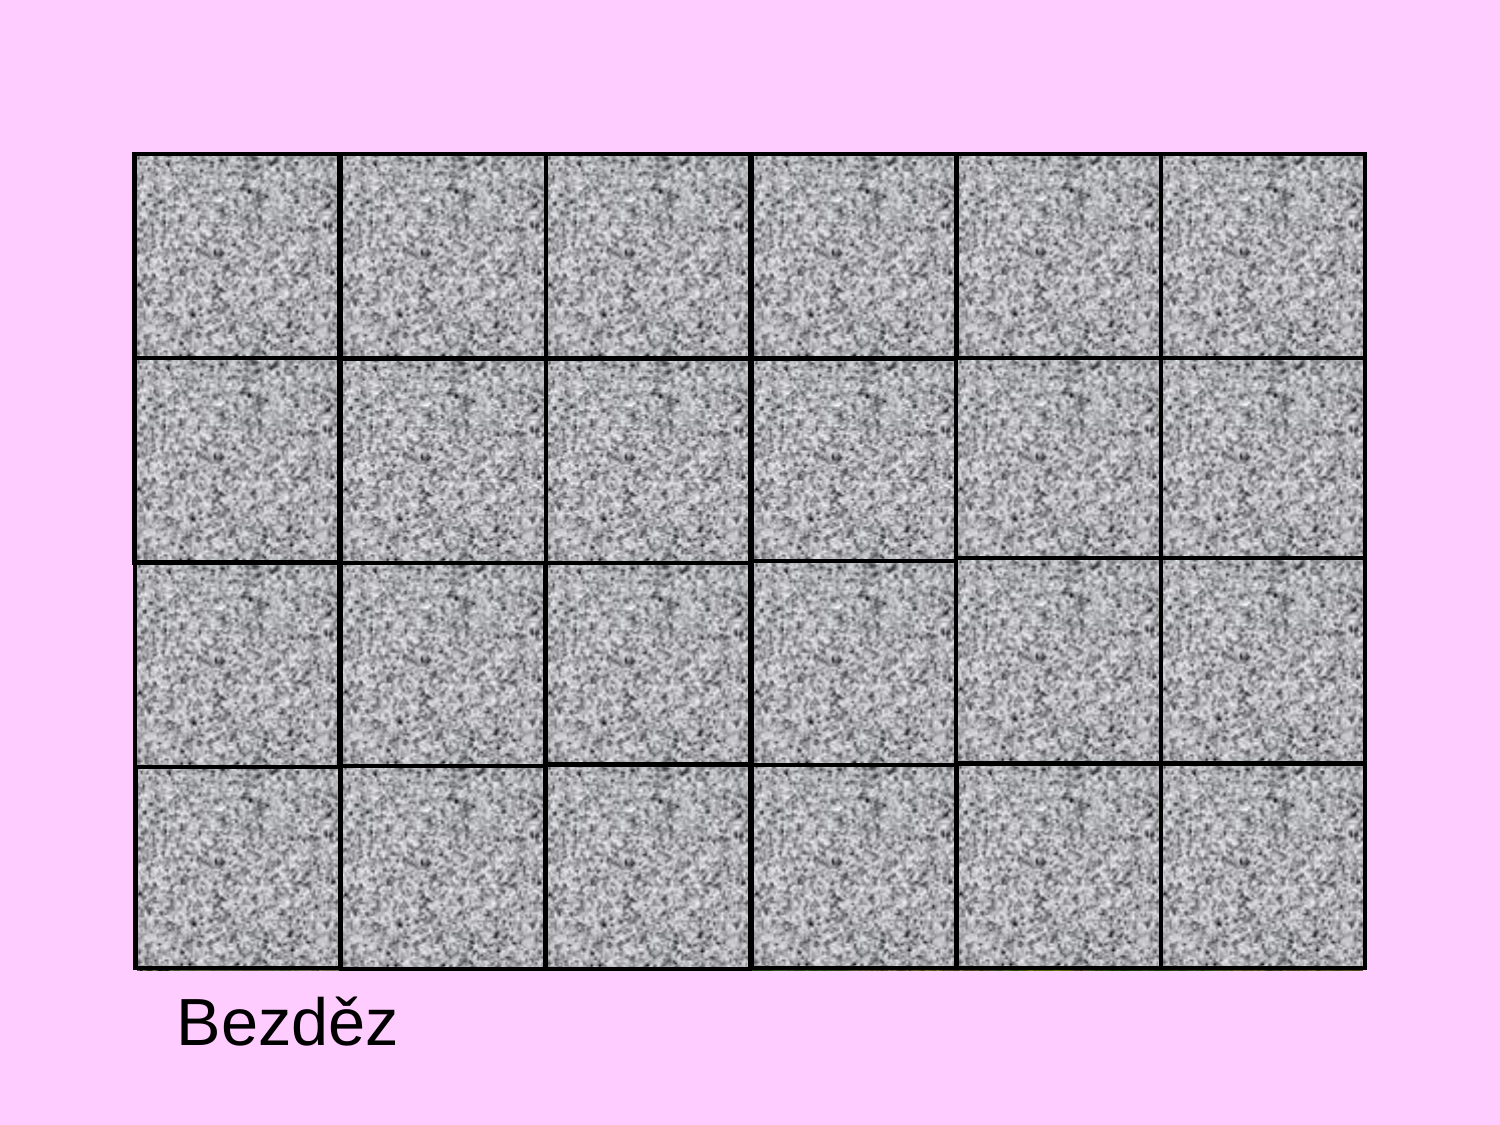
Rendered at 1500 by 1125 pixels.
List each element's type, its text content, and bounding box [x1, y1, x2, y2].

text_box [341, 153, 751, 970]
text_box [752, 153, 1366, 969]
picture [137, 154, 1363, 971]
text_box Bezděz [161, 971, 546, 1067]
text_box [134, 153, 340, 969]
